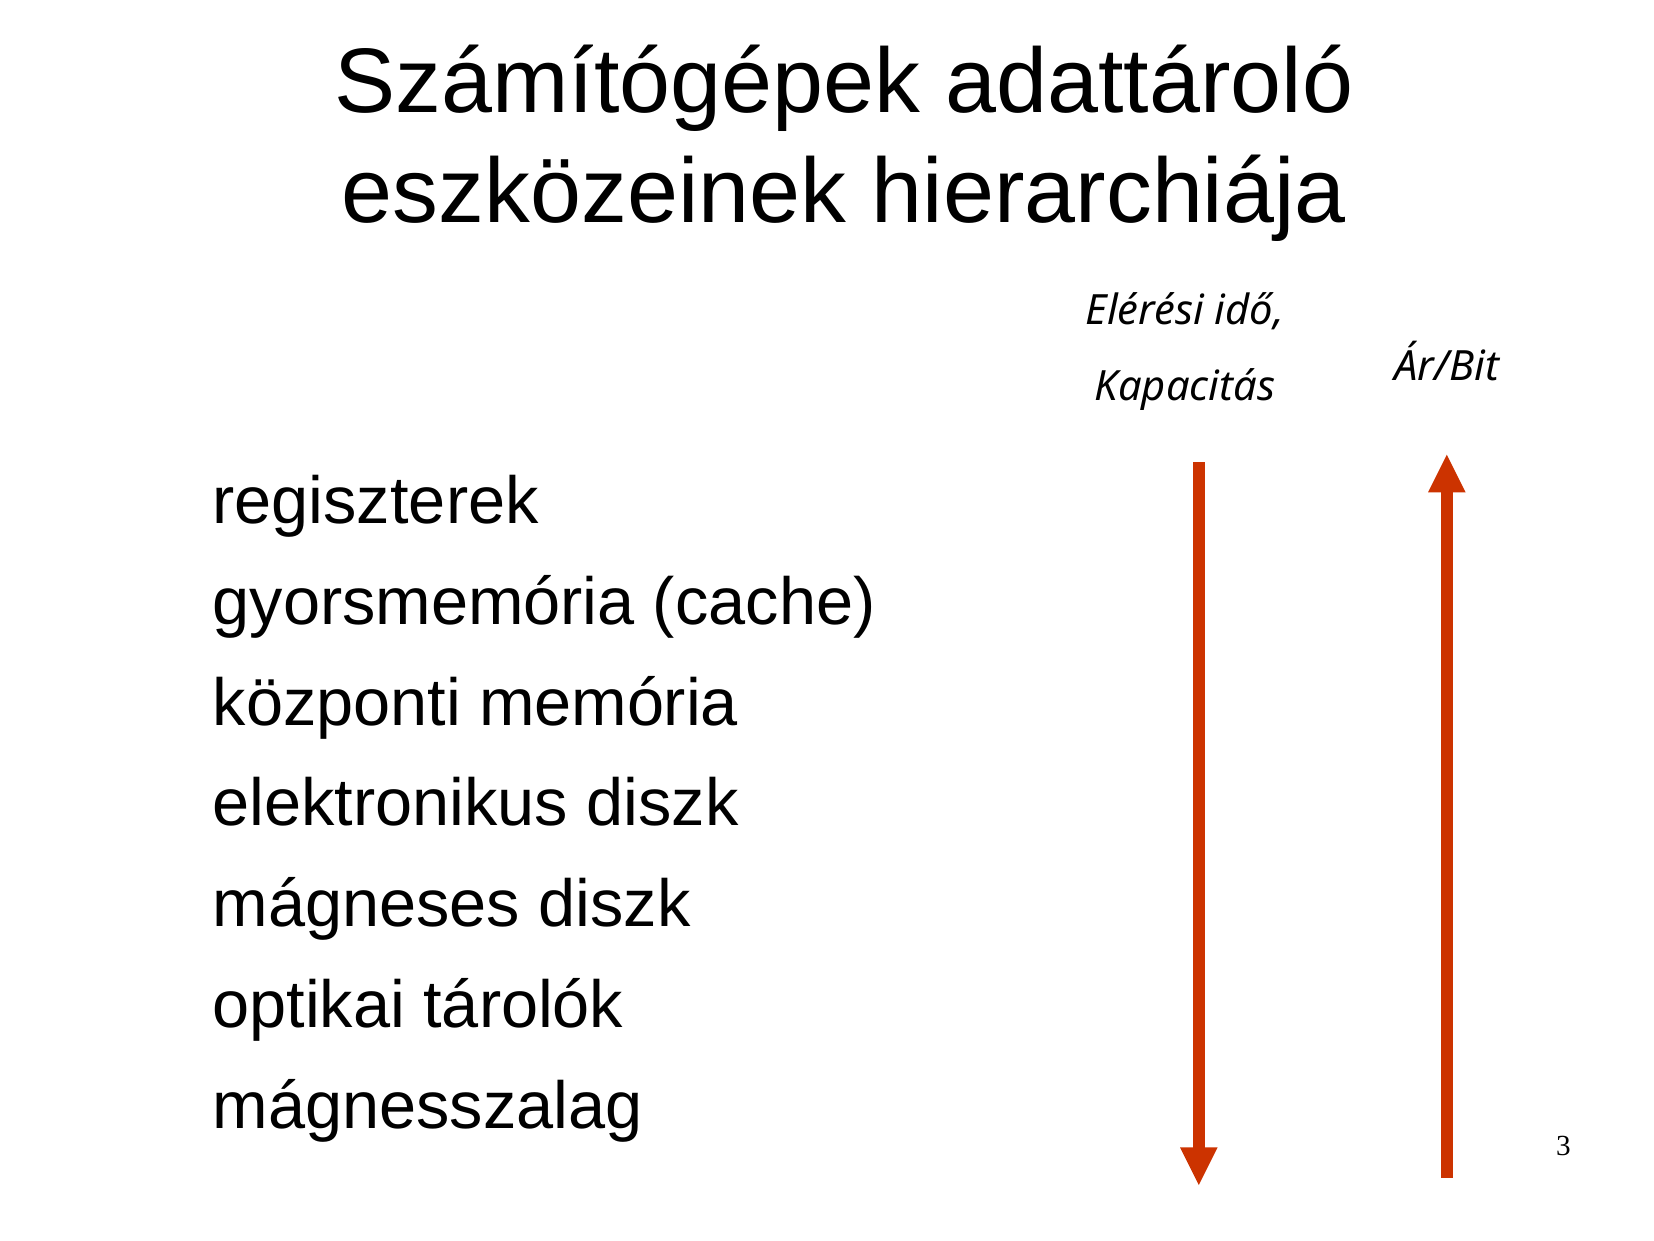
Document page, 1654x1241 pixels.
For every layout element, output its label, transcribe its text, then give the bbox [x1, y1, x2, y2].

list regiszterek gyorsmemória (cache) központi memória elektronikus diszk mágneses diszk optikai tárolók mágnesszalag [141, 448, 1548, 1193]
title Számítógépek adattároló eszközeinek hierarchiája [124, 27, 1530, 235]
text_box Ár/Bit [1308, 330, 1585, 397]
text_box Elérési idő, Kapacitás [1047, 275, 1323, 417]
